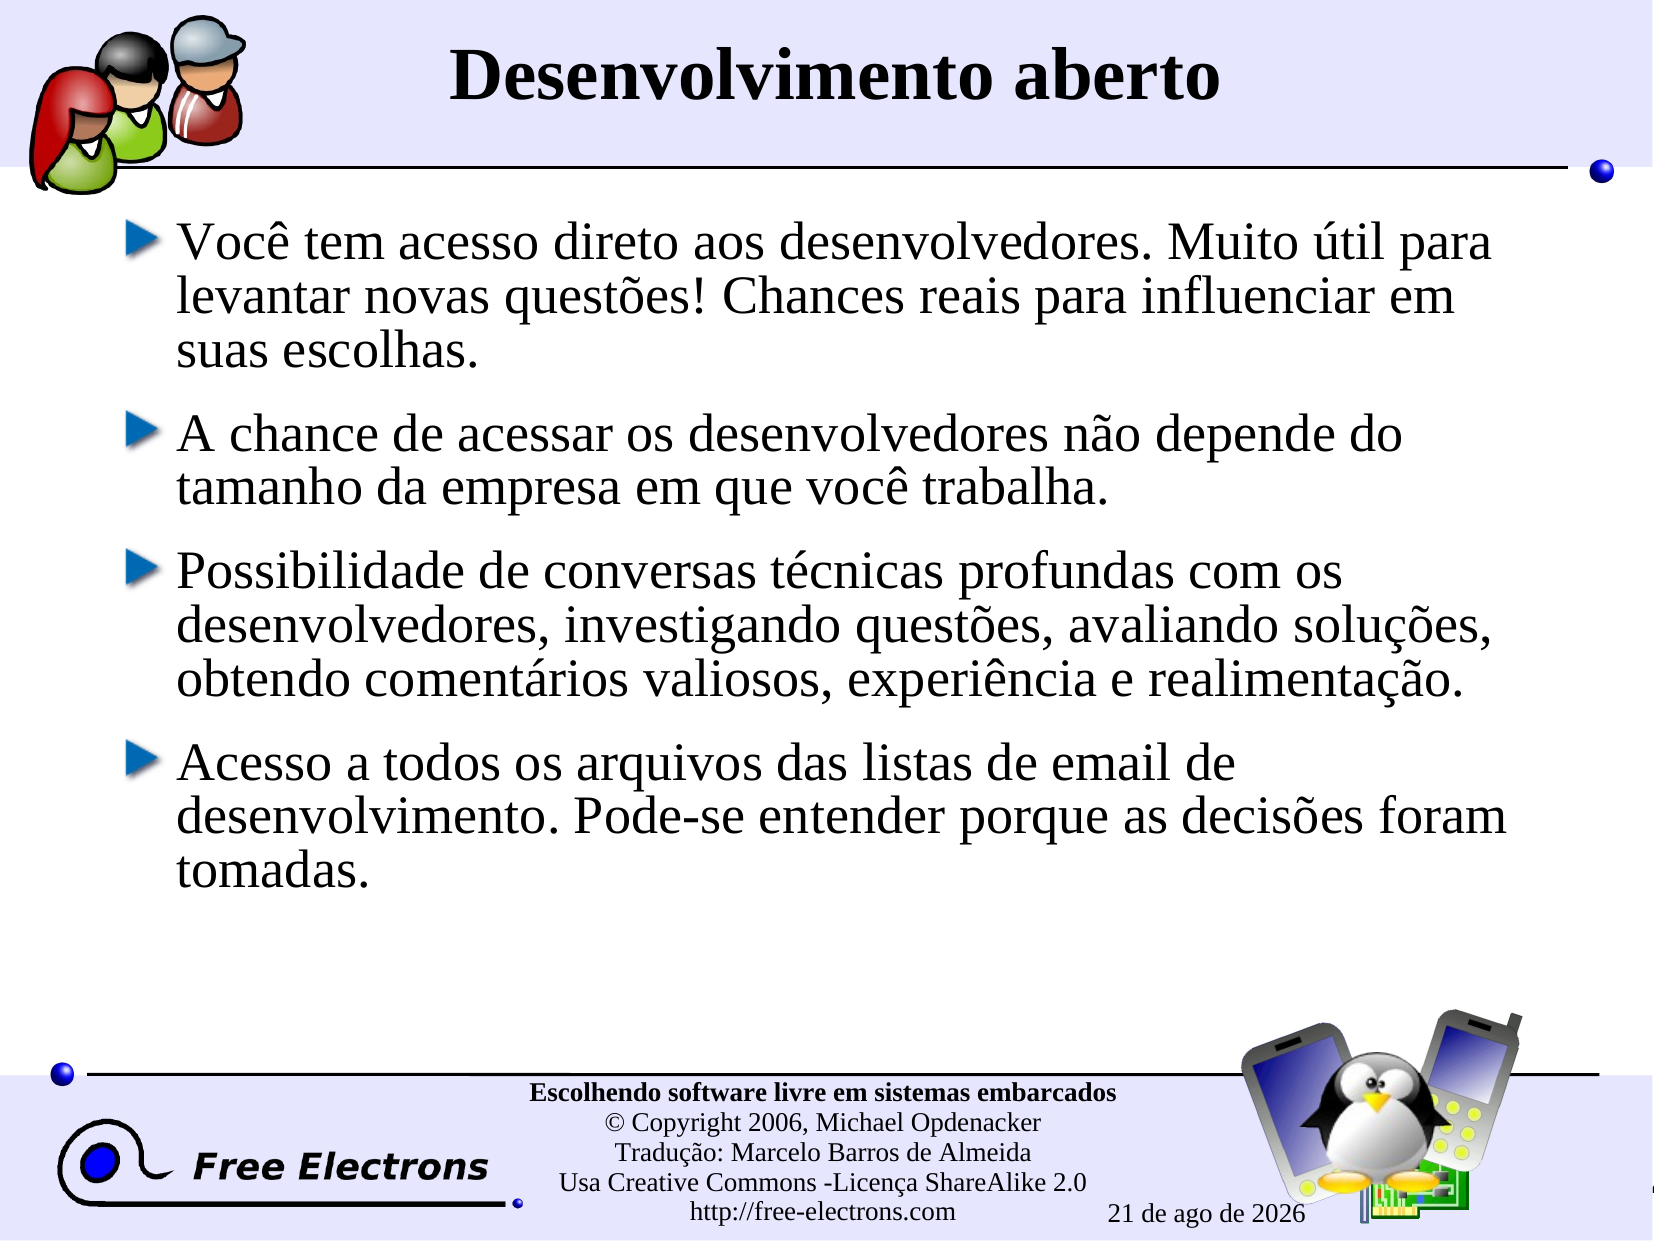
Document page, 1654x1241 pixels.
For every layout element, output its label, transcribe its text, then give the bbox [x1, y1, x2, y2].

list Você tem acesso direto aos desenvolvedores. Muito útil para levantar novas questões! Chances reais para influenciar em suas escolhas. A chance de acessar os desenvolvedores não depende do tamanho da empresa em que você trabalha. Possibilidade de conversas técnicas profundas com os desenvolvedores, investigando questões, avaliando soluções, obtendo comentários valiosos, experiência e realimentação. Acesso a todos os arquivos das listas de email de desenvolvimento. Pode-se entender porque as decisões foram tomadas. [105, 216, 1518, 1067]
title Desenvolvimento aberto [246, 25, 1603, 124]
picture [1231, 1008, 1537, 1241]
picture [29, 15, 246, 195]
picture [50, 1108, 527, 1216]
